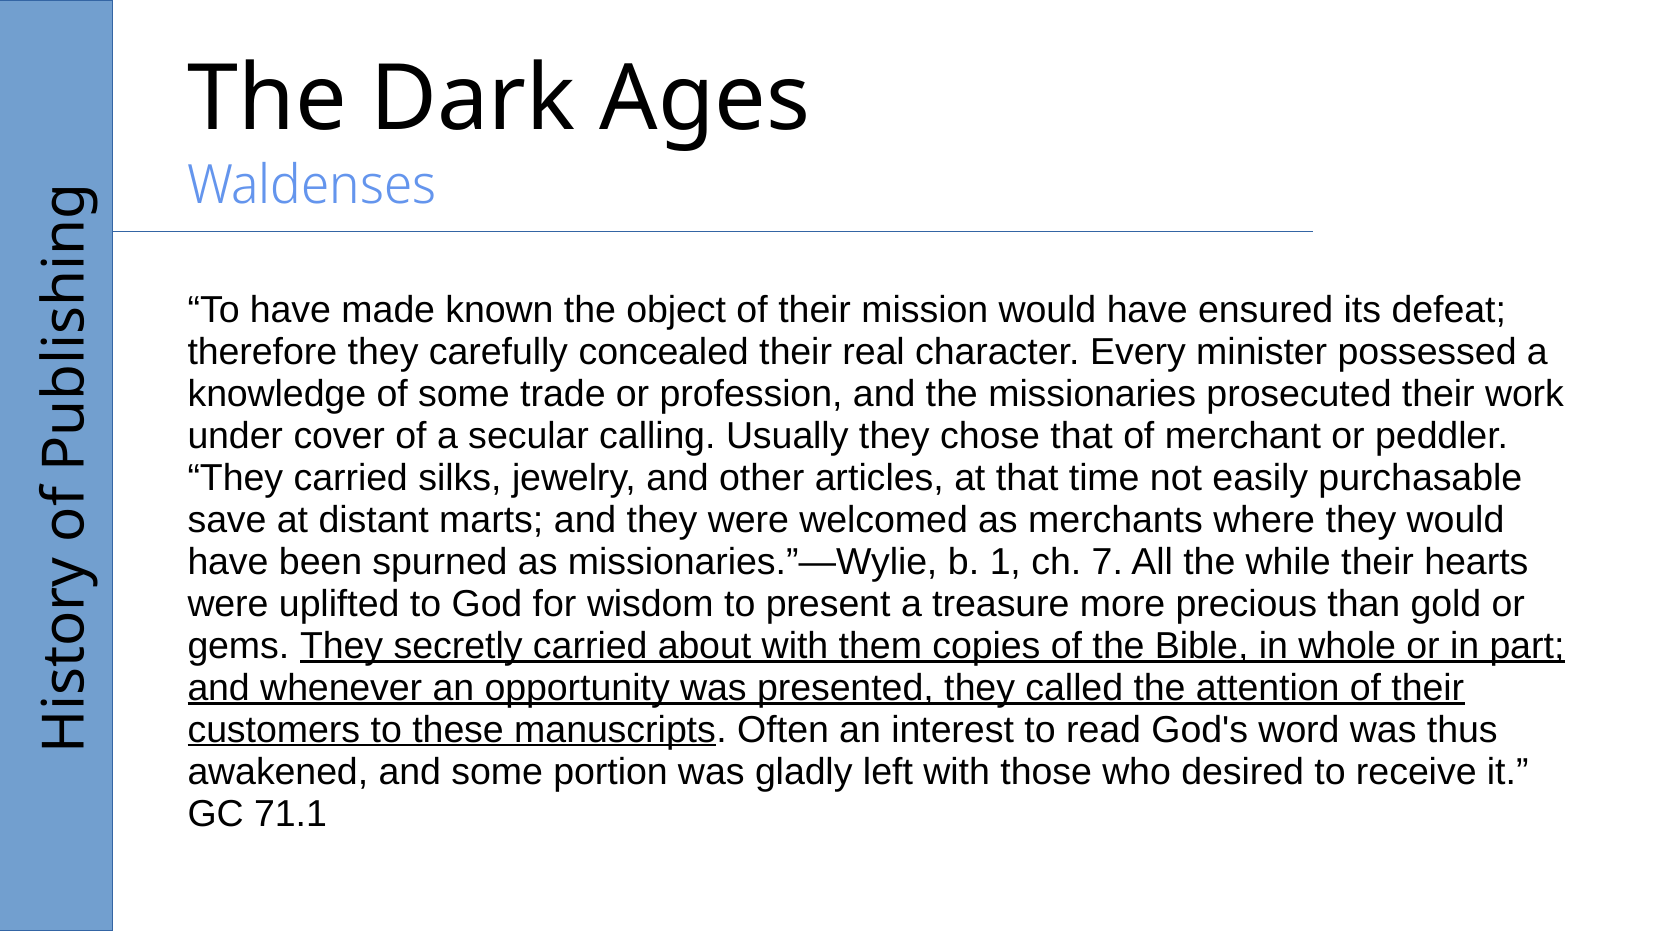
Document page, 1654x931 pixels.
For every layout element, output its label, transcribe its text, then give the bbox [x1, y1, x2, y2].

subtitle “To have made known the object of their mission would have ensured its defeat; therefore they carefully concealed their real character. Every minister possessed a knowledge of some trade or profession, and the missionaries prosecuted their work under cover of a secular calling. Usually they chose that of merchant or peddler. “They carried silks, jewelry, and other articles, at that time not easily purchasable save at distant marts; and they were welcomed as merchants where they would have been spurned as missionaries.”—Wylie, b. 1, ch. 7. All the while their hearts were uplifted to God for wisdom to present a treasure more precious than gold or gems. They secretly carried about with them copies of the Bible, in whole or in part; and whenever an opportunity was presented, they called the attention of their customers to these manuscripts. Often an interest to read God's word was thus awakened, and some portion was gladly left with those who desired to receive it.” GC 71.1 [187, 288, 1571, 835]
title The Dark Ages [187, 33, 1571, 125]
title Waldenses [187, 125, 1571, 239]
text_box [0, 0, 113, 931]
text_box History of Publishing [13, 37, 105, 901]
